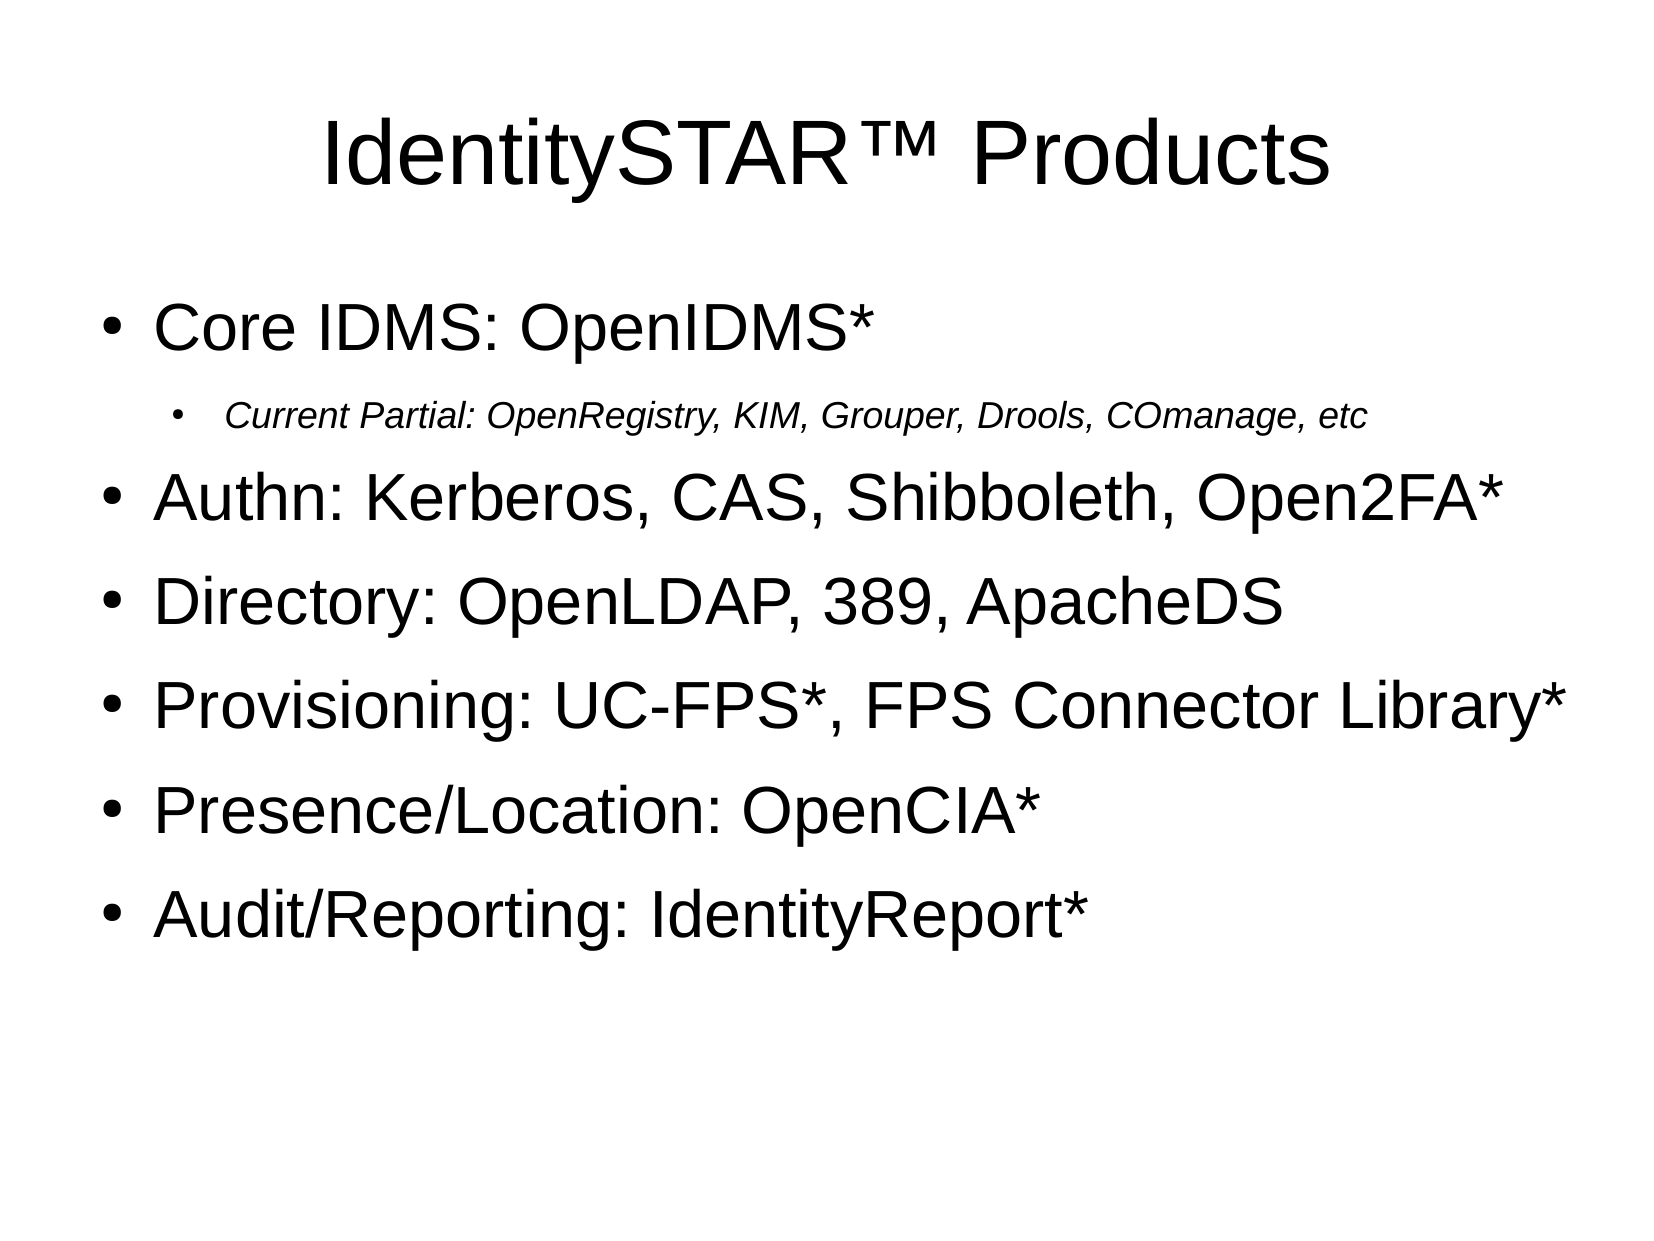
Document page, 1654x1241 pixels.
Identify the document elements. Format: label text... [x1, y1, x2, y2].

list Core IDMS: OpenIDMS* Current Partial: OpenRegistry, KIM, Grouper, Drools, COmanage, etc Authn: Kerberos, CAS, Shibboleth, Open2FA* Directory: OpenLDAP, 389, ApacheDS Provisioning: UC-FPS*, FPS Connector Library* Presence/Location: OpenCIA* Audit/Reporting: IdentityReport* [82, 290, 1571, 1109]
title IdentitySTAR™ Products [82, 49, 1571, 257]
